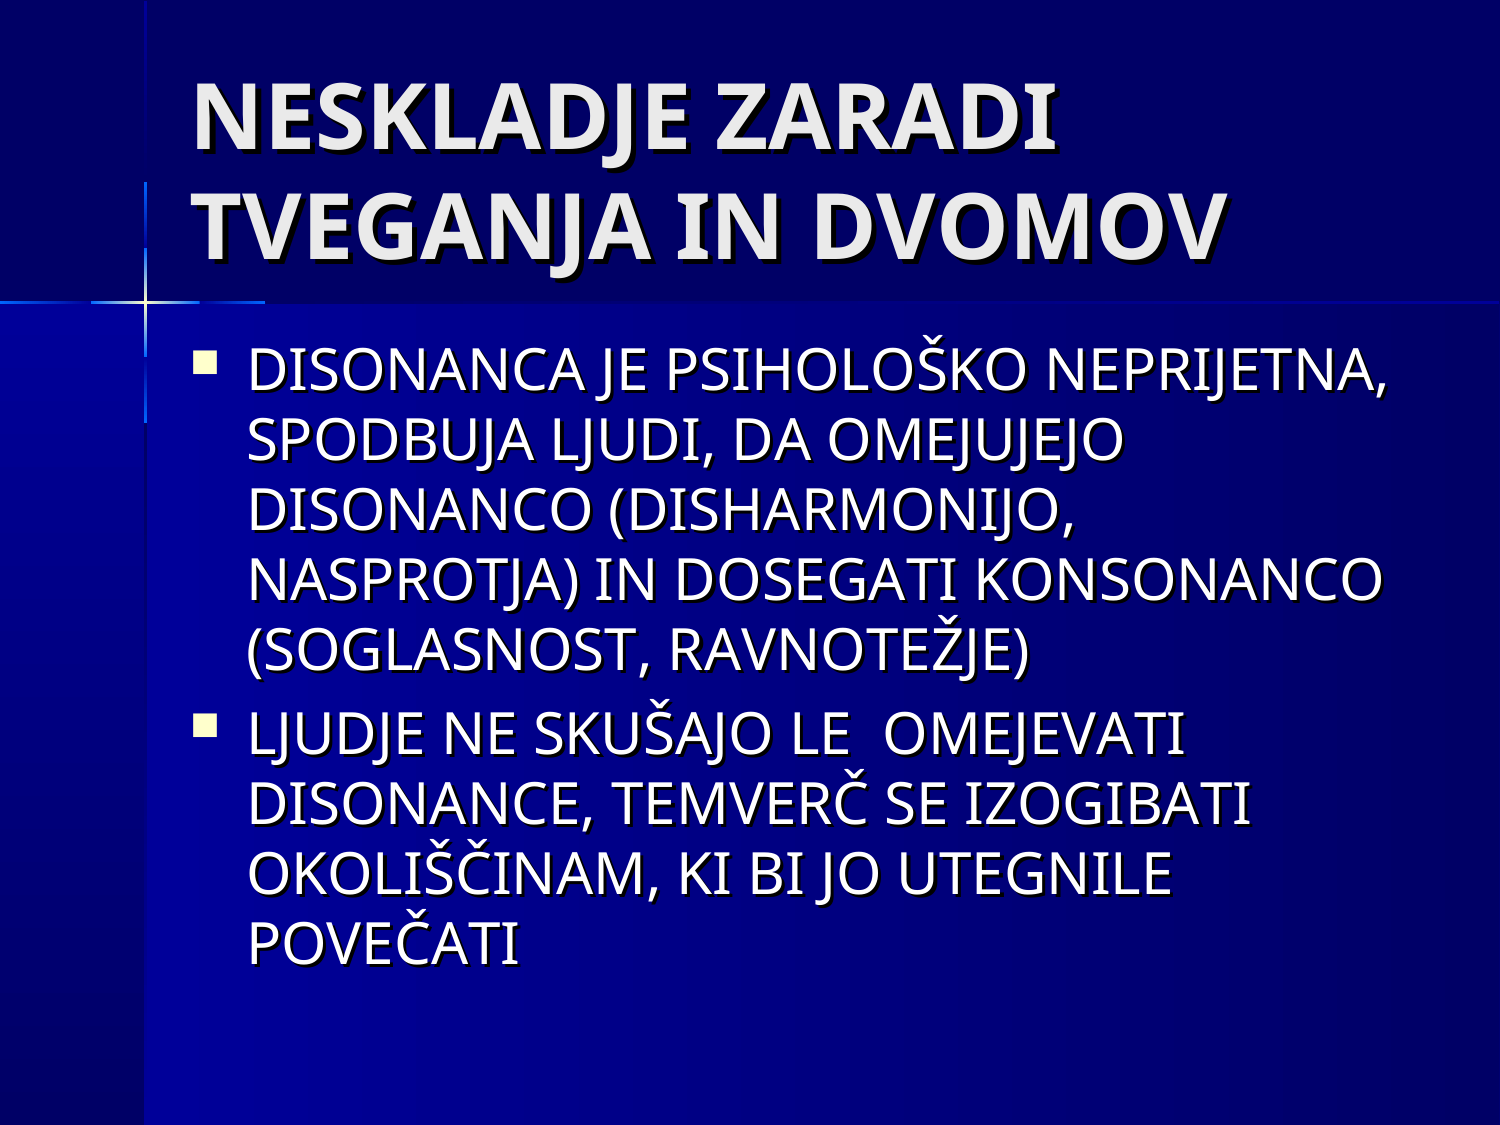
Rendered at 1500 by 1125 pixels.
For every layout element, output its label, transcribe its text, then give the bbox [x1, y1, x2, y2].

list DISONANCA JE PSIHOLOŠKO NEPRIJETNA, SPODBUJA LJUDI, DA OMEJUJEJO DISONANCO (DISHARMONIJO, NASPROTJA) IN DOSEGATI KONSONANCO (SOGLASNOST, RAVNOTEŽJE) LJUDJE NE SKUŠAJO LE OMEJEVATI DISONANCE, TEMVERČ SE IZOGIBATI OKOLIŠČINAM, KI BI JO UTEGNILE POVEČATI [174, 324, 1413, 1001]
title NESKLADJE ZARADI TVEGANJA IN DVOMOV [174, 49, 1413, 285]
